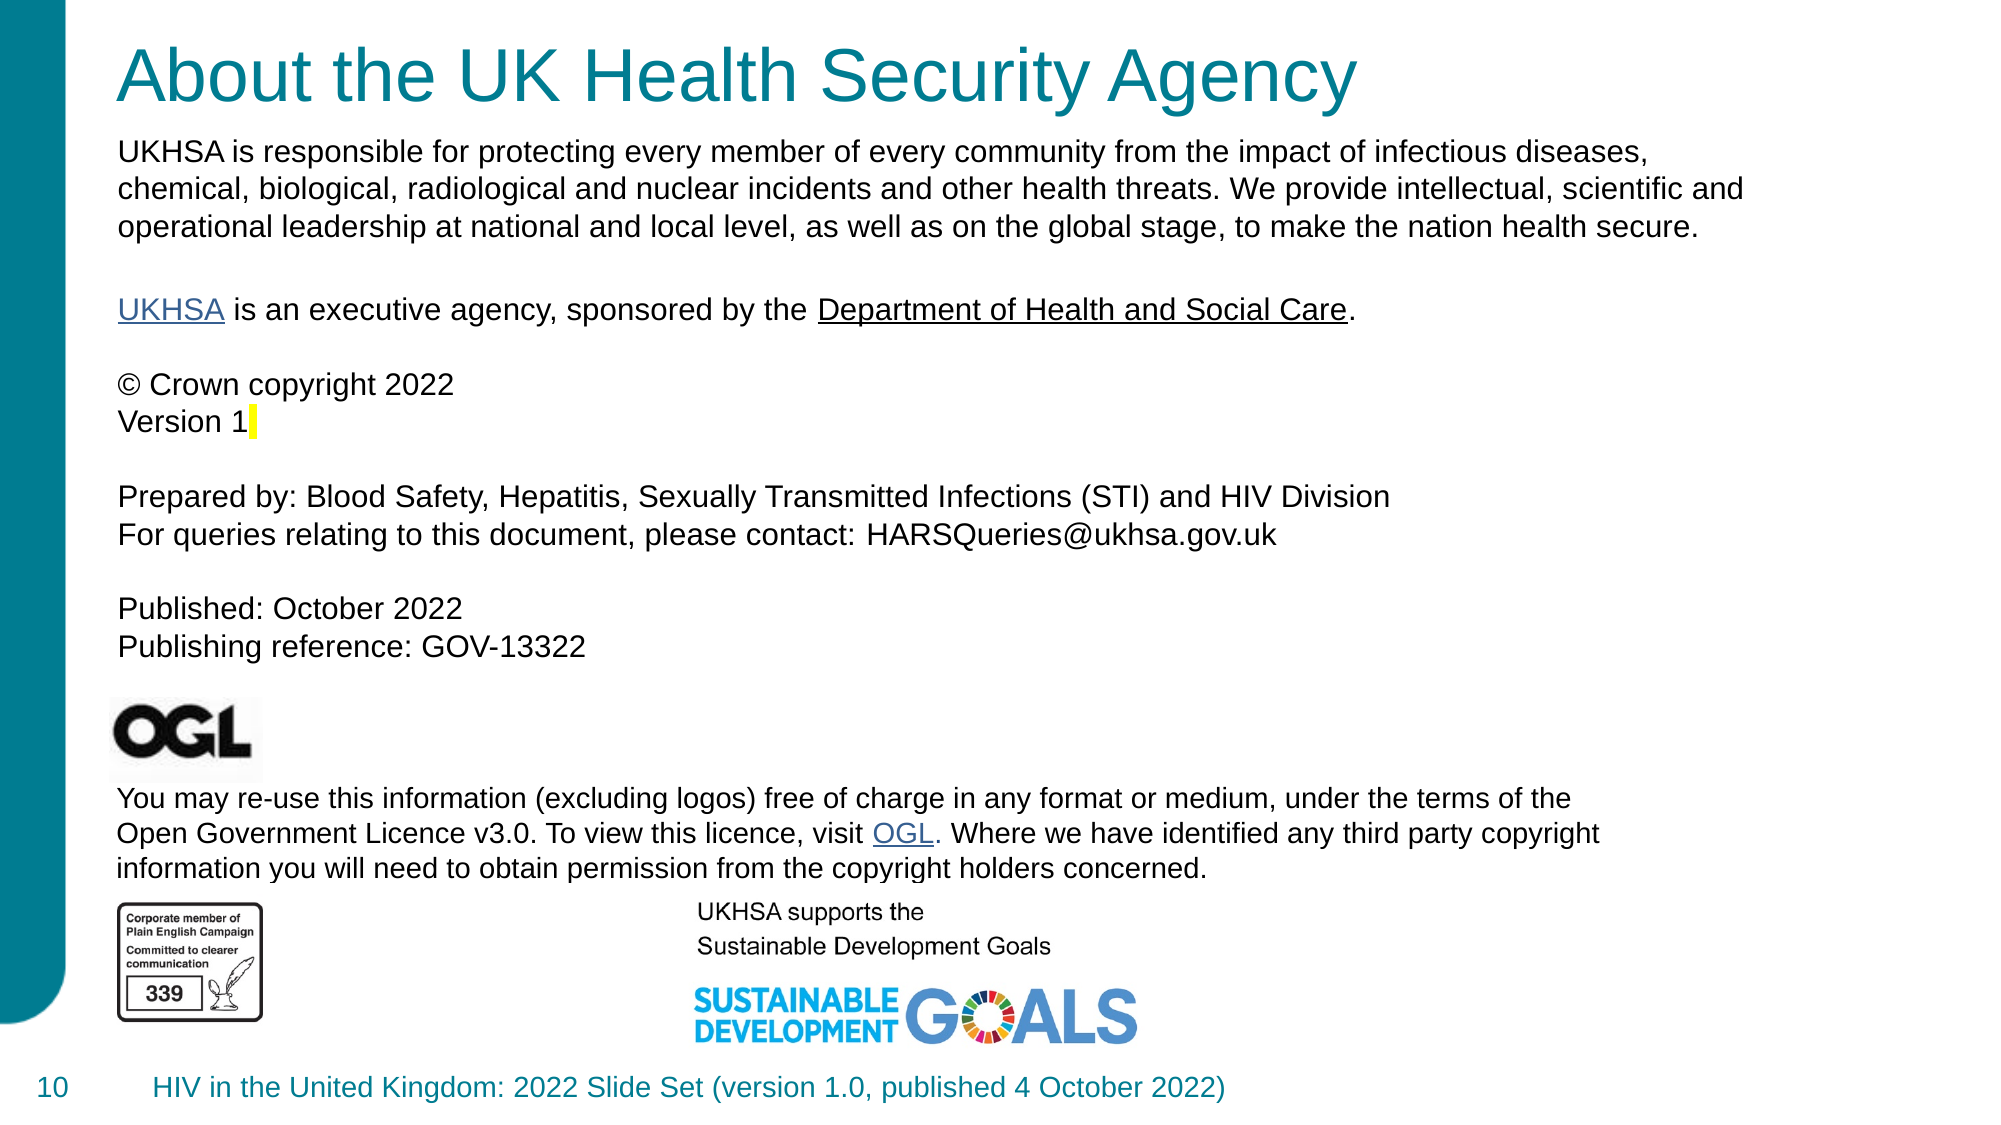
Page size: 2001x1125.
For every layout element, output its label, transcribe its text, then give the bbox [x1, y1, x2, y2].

text_box [21, 1056, 120, 1117]
text_box HIV in the United Kingdom: 2022 Slide Set (version 1.0, published 4 October 2022) [137, 1056, 1780, 1116]
title About the UK Health Security Agency [101, 29, 1411, 136]
text_box UKHSA is responsible for protecting every member of every community from the impact of infectious diseases, chemical, biological, radiological and nuclear incidents and other health threats. We provide intellectual, scientific and operational leadership at national and local level, as well as on the global stage, to make the nation health secure. UKHSA is an executive agency, sponsored by the Department of Health and Social Care. © Crown copyright 2022 Version 1 Prepared by: Blood Safety, Hepatitis, Sexually Transmitted Infections (STI) and HIV Division For queries relating to this document, please contact: HARSQueries@ukhsa.gov.uk Published: October 2022 Publishing reference: GOV-13322 [103, 123, 1798, 671]
text_box You may re-use this information (excluding logos) free of charge in any format or medium, under the terms of the Open Government Licence v3.0. To view this licence, visit OGL. Where we have identified any third party copyright information you will need to obtain permission from the copyright holders concerned. [101, 772, 1621, 892]
picture [109, 697, 263, 772]
picture [109, 883, 1153, 1059]
